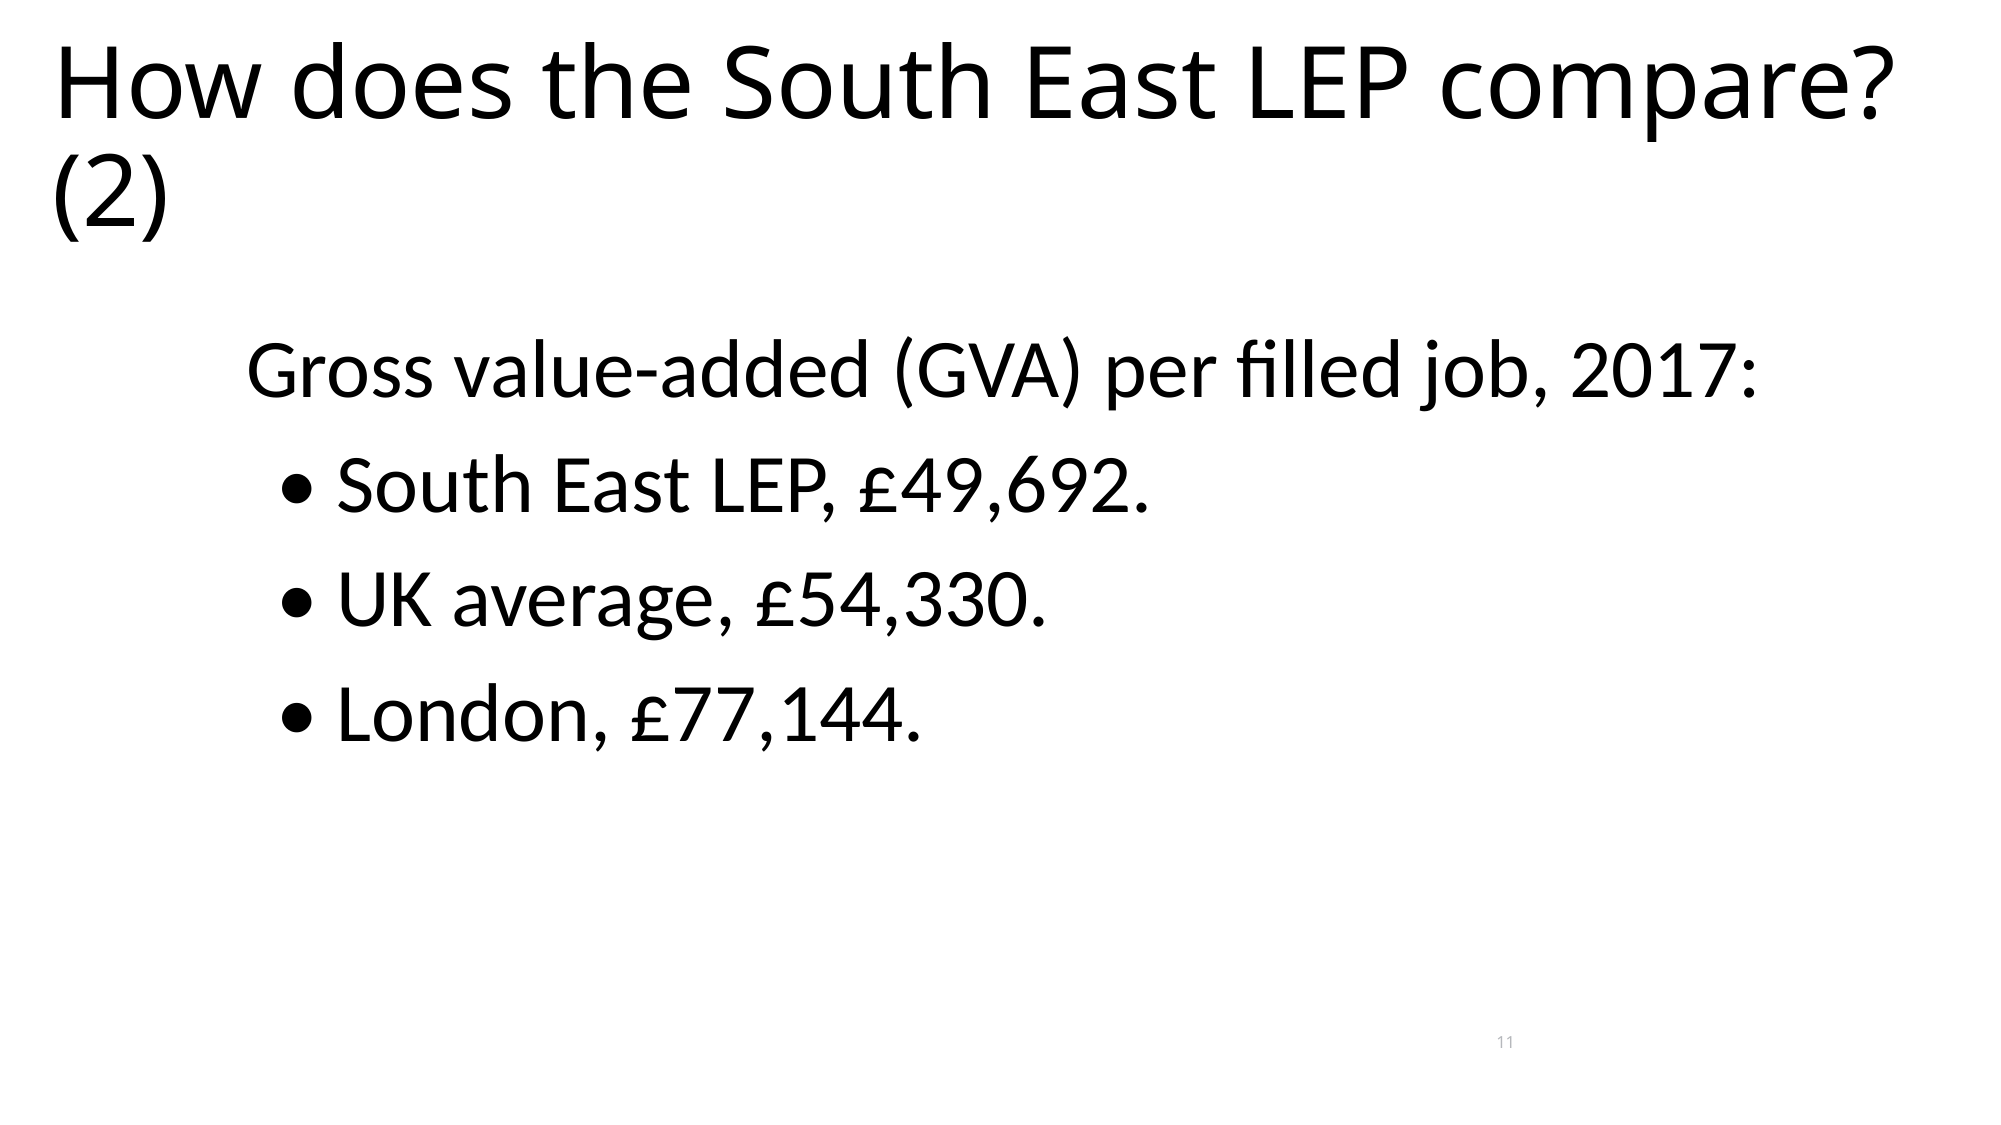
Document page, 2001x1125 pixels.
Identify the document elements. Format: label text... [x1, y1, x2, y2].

text_box [1483, 1025, 1901, 1101]
title How does the South East LEP compare? (2) [37, 24, 1963, 163]
list Gross value-added (GVA) per filled job, 2017: • South East LEP, £49,692. • UK average, £54,330. • London, £77,144. [148, 238, 1913, 1001]
